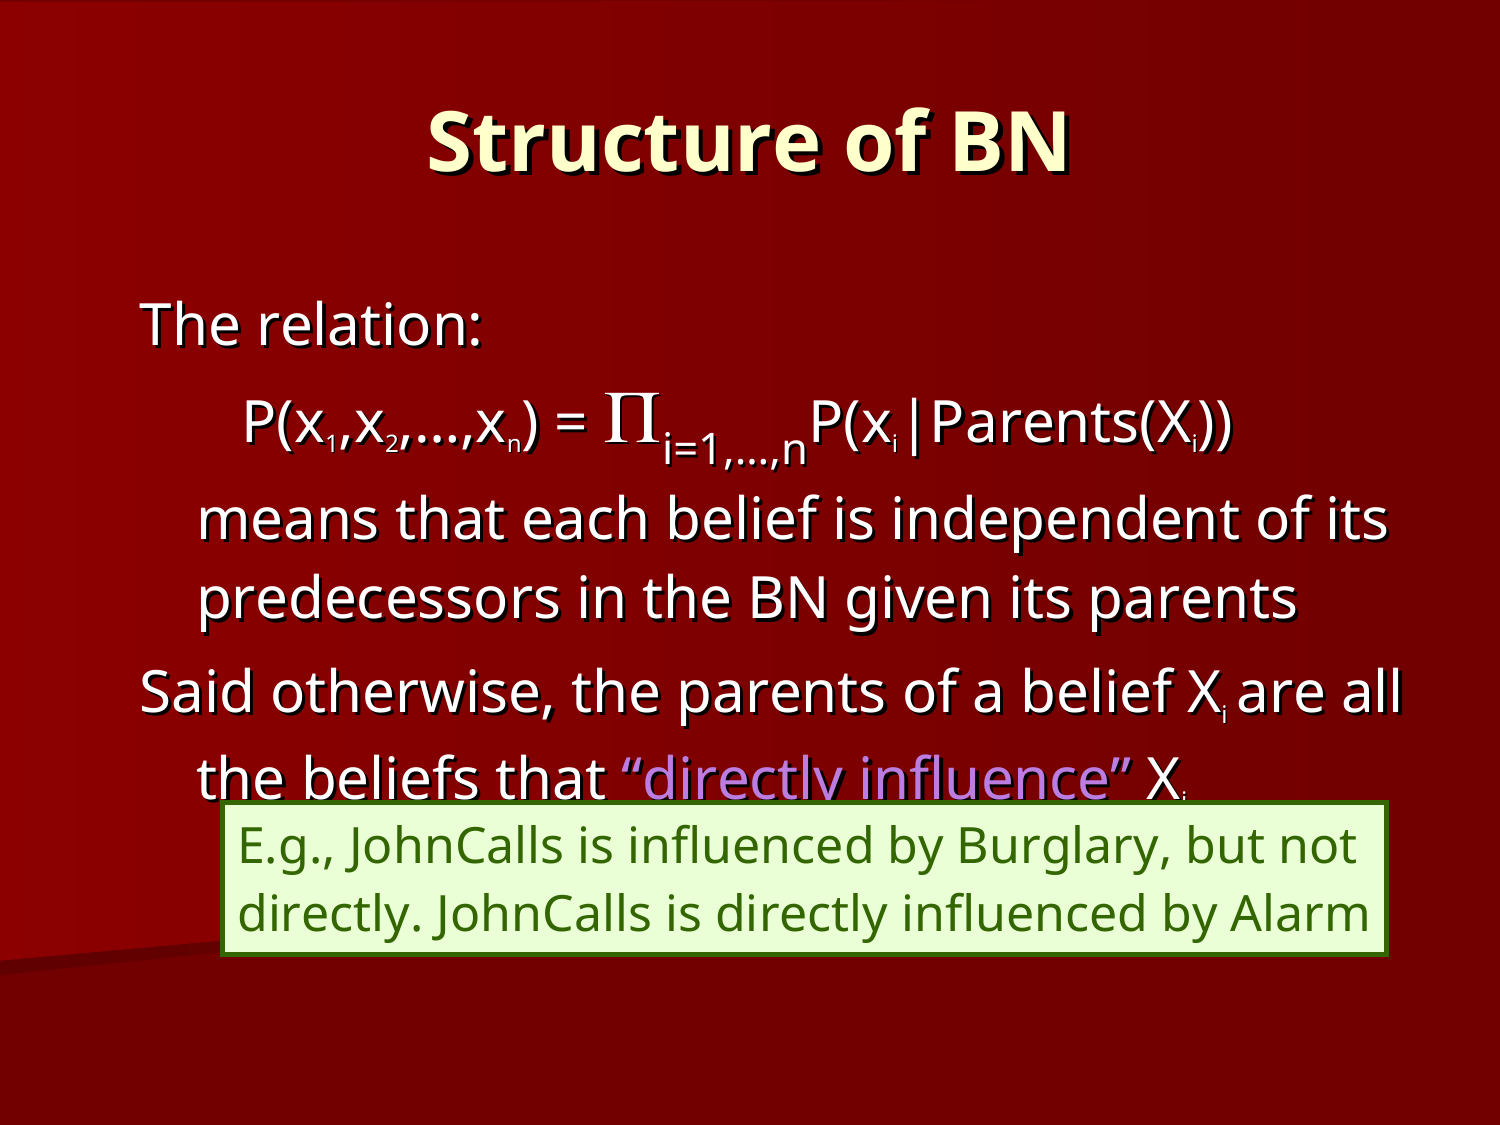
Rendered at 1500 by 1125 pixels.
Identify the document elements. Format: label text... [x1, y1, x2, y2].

list The relation: P(x1,x2,…,xn) = i=1,…,nP(xi|Parents(Xi)) means that each belief is independent of its predecessors in the BN given its parents Said otherwise, the parents of a belief Xi are all the beliefs that “directly influence” Xi [125, 275, 1450, 951]
text_box E.g., JohnCalls is influenced by Burglary, but not directly. JohnCalls is directly influenced by Alarm [222, 802, 1387, 955]
title Structure of BN [75, 45, 1426, 233]
